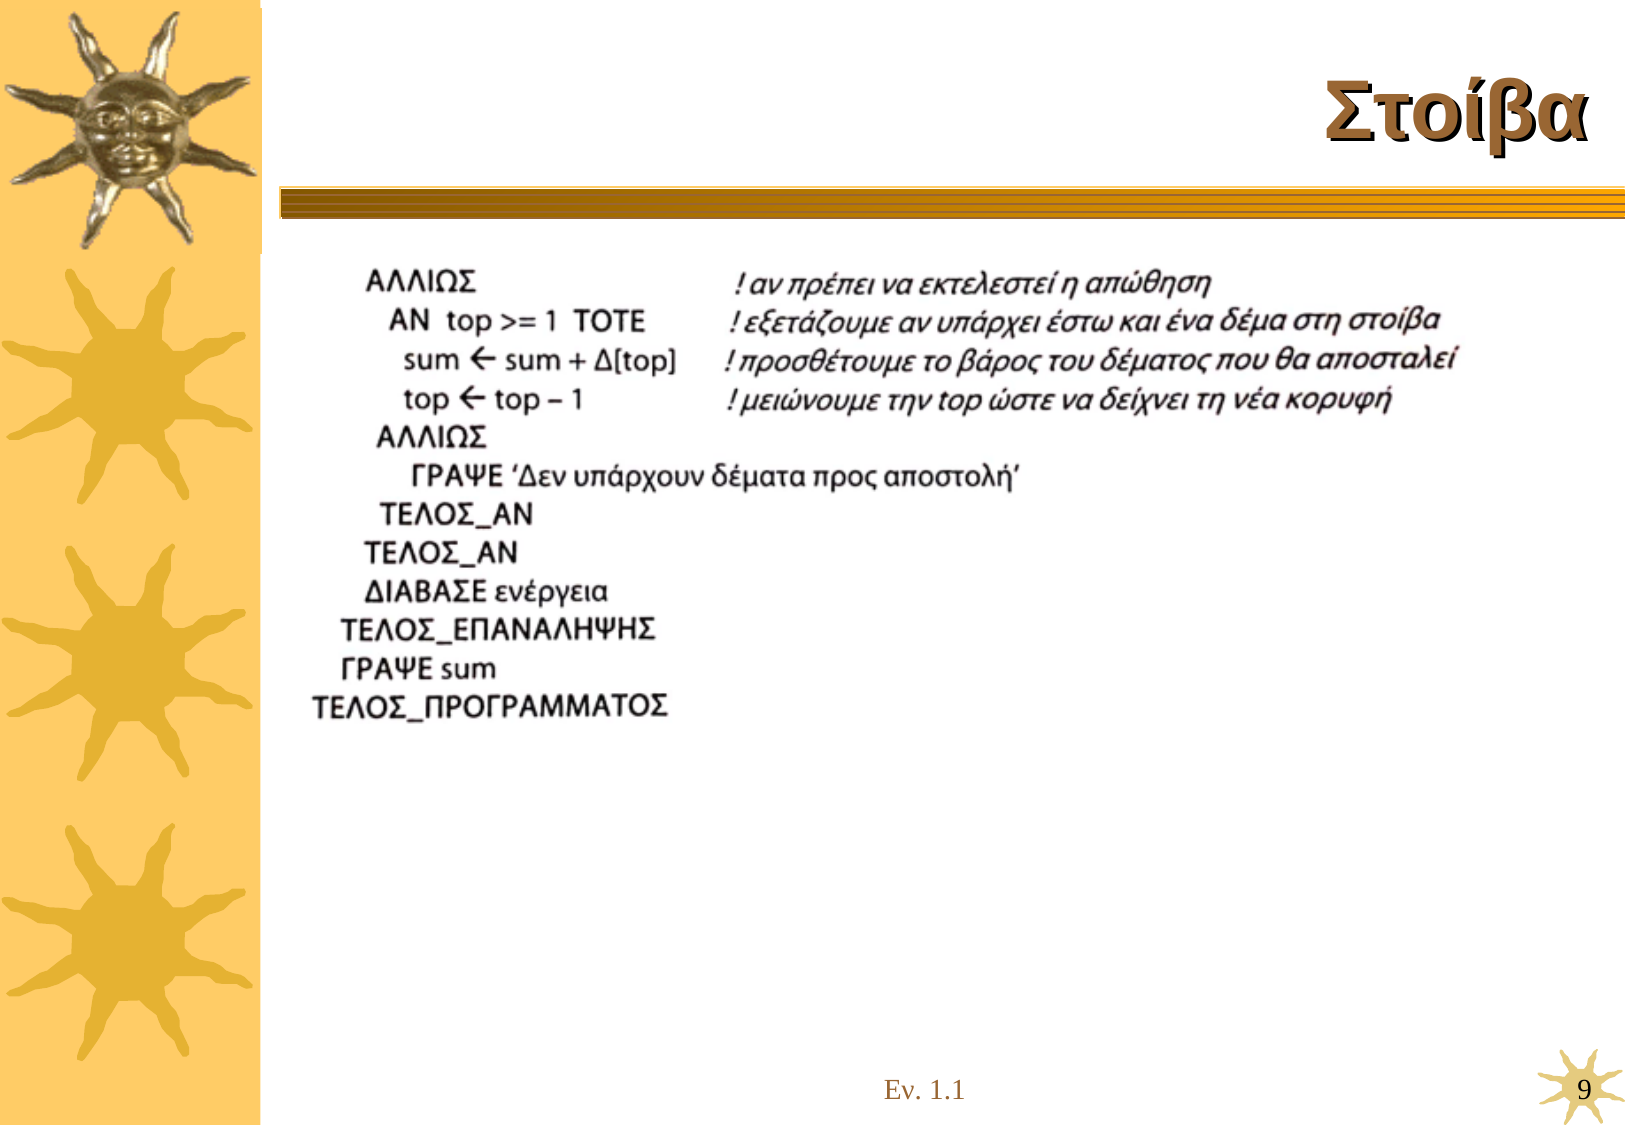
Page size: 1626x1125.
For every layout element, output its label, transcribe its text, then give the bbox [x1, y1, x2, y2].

text_box Στοίβα [0, 0, 1625, 163]
picture [1, 163, 262, 254]
picture [304, 265, 1476, 731]
